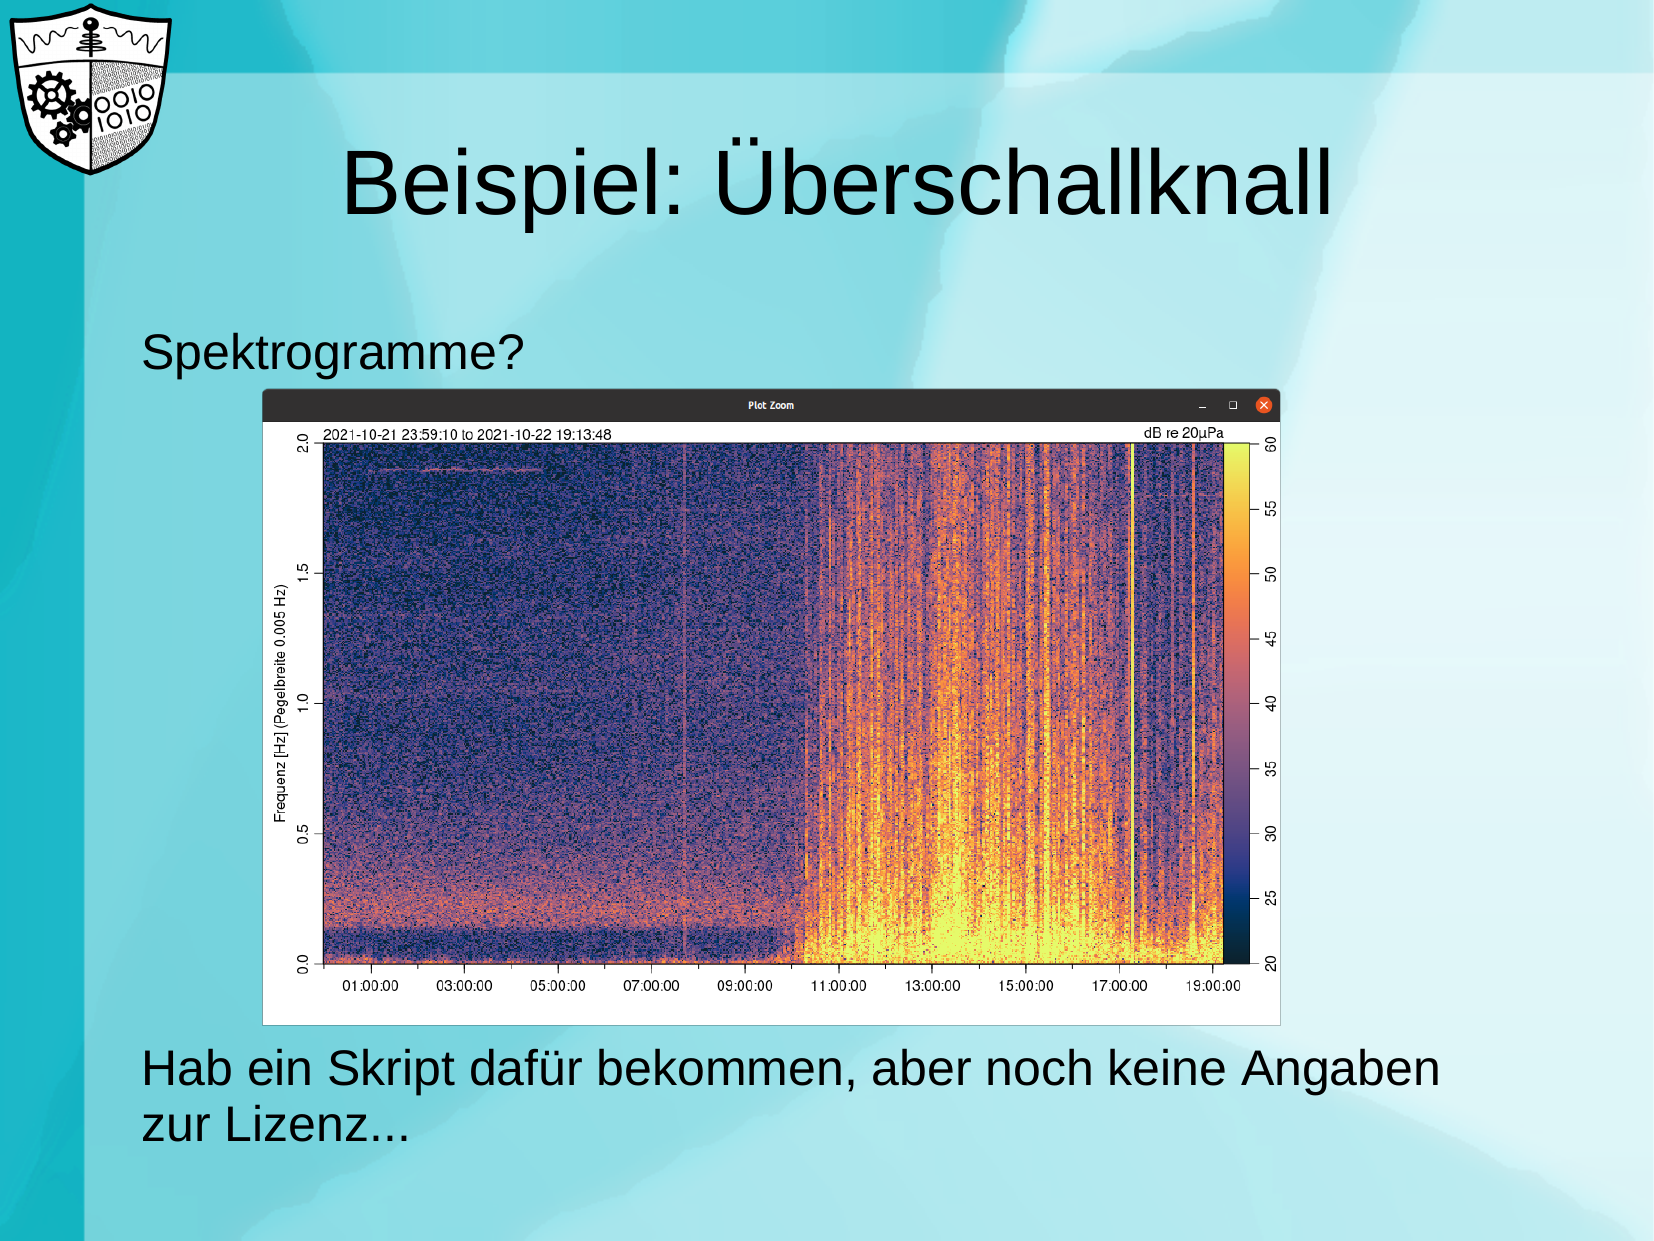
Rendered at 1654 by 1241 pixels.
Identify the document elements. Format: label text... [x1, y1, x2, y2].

picture [0, 0, 1654, 1241]
title Beispiel: Überschallknall [94, 78, 1583, 287]
list Spektrogramme? Hab ein Skript dafür bekommen, aber noch keine Angaben zur Lizenz... [141, 324, 1506, 1162]
